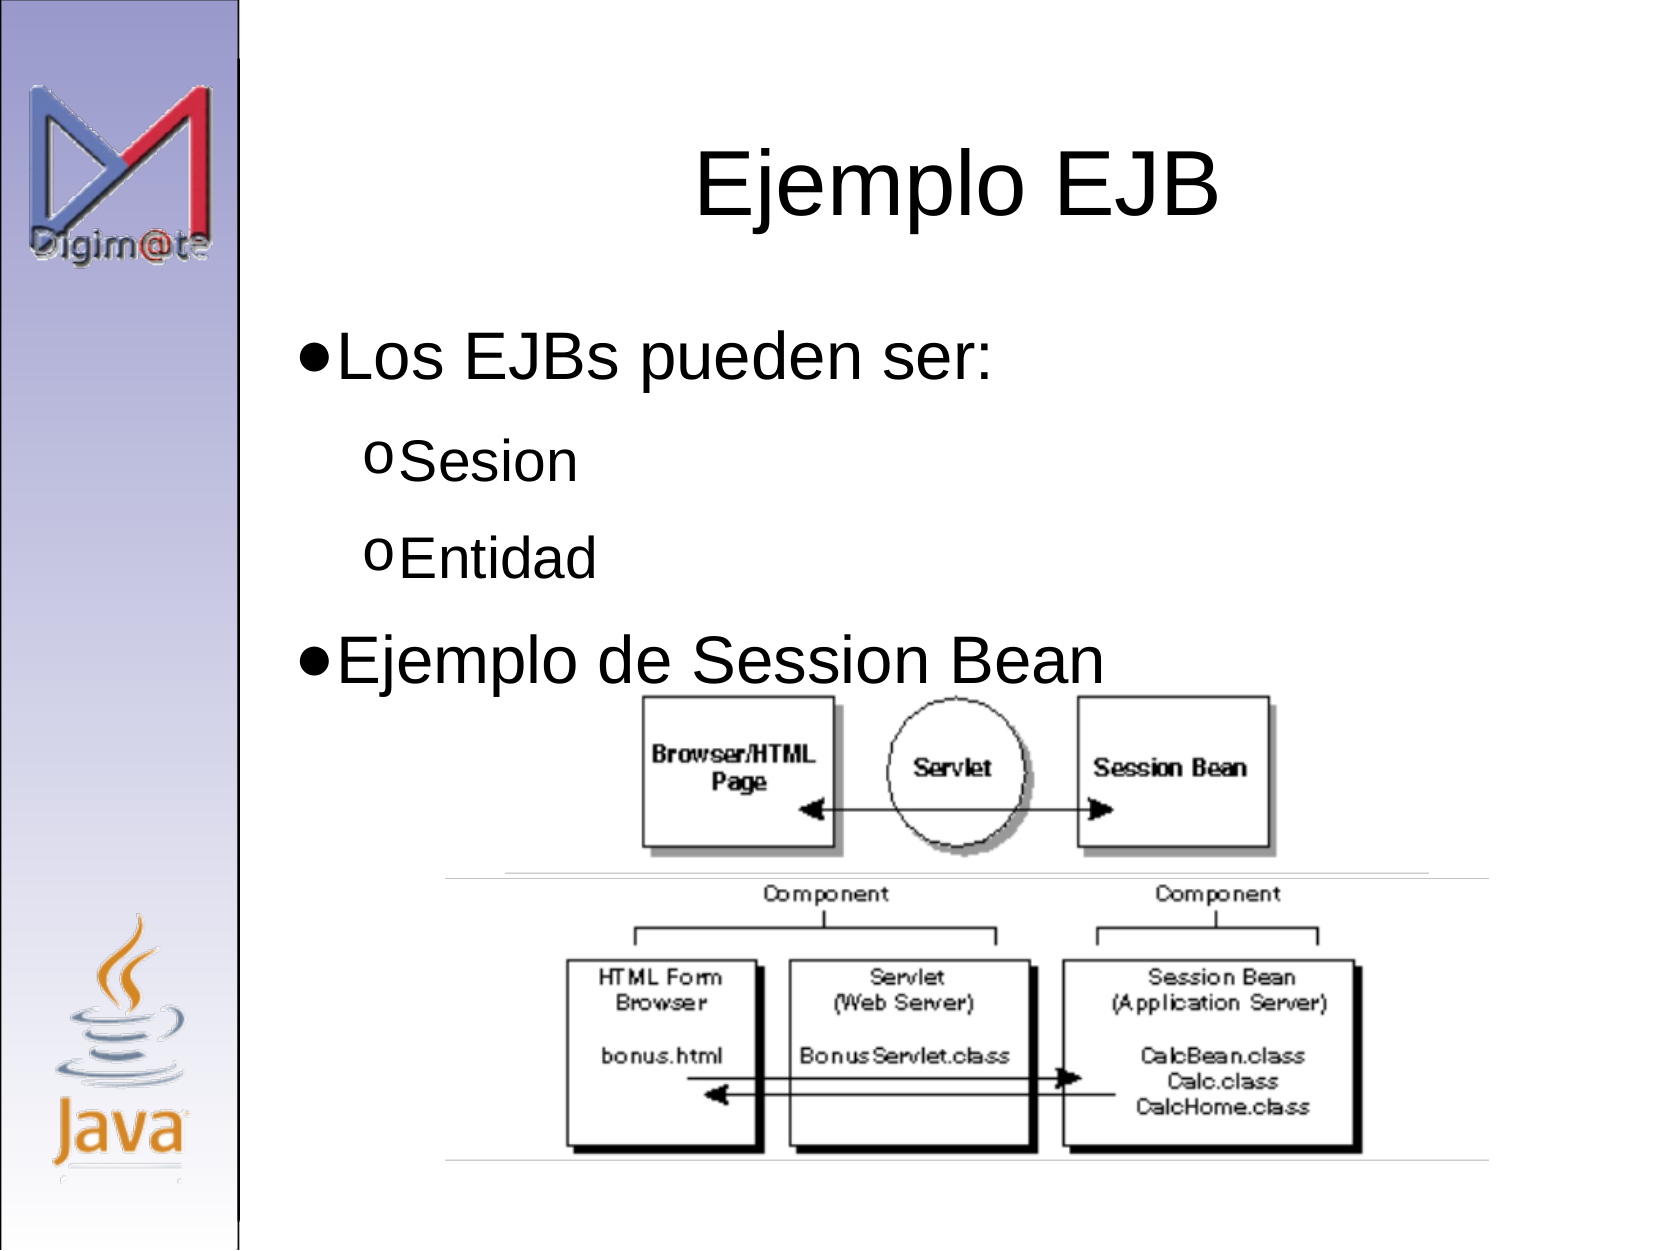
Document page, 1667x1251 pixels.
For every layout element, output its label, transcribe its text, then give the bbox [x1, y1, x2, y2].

list Los EJBs pueden ser: Sesion Entidad Ejemplo de Session Bean [267, 297, 1596, 1130]
picture [0, 0, 1667, 1250]
title Ejemplo EJB [267, 65, 1650, 281]
